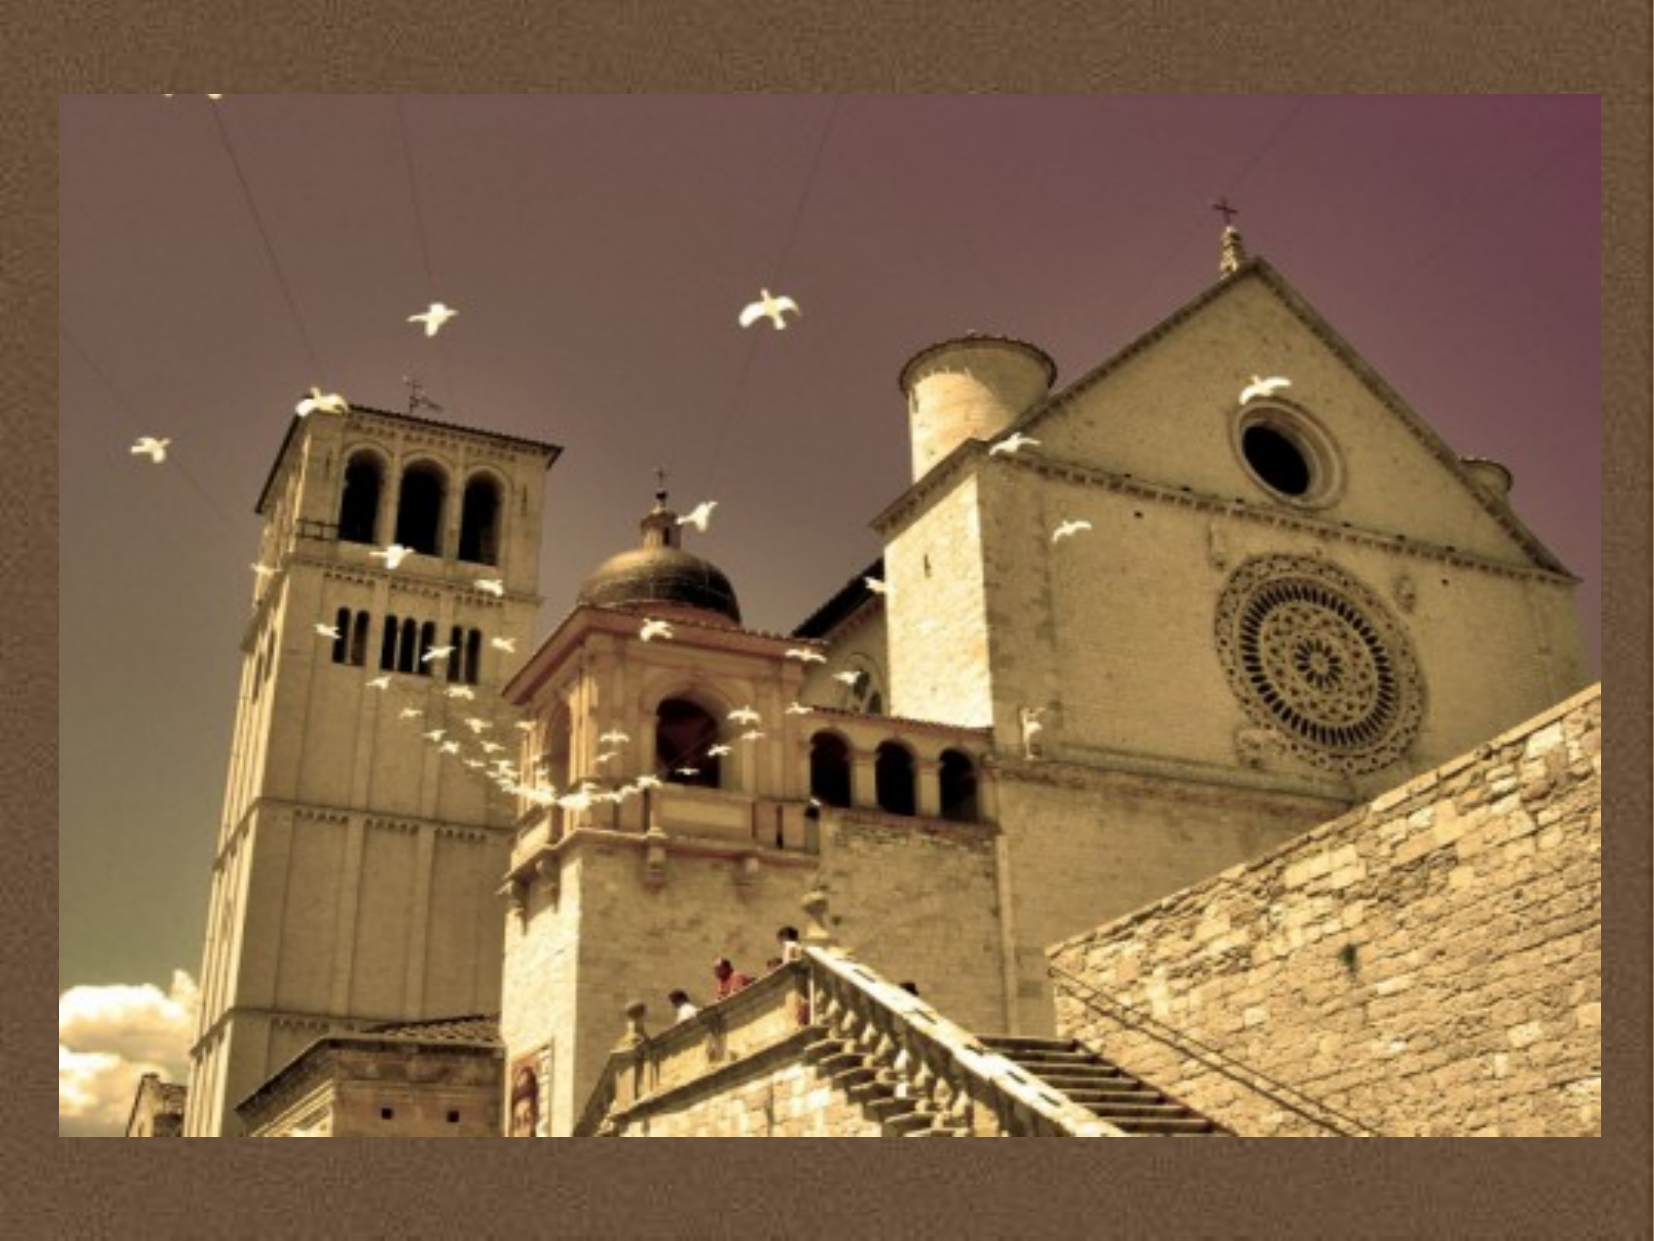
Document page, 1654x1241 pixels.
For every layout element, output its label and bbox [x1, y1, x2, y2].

picture [59, 94, 1601, 1137]
